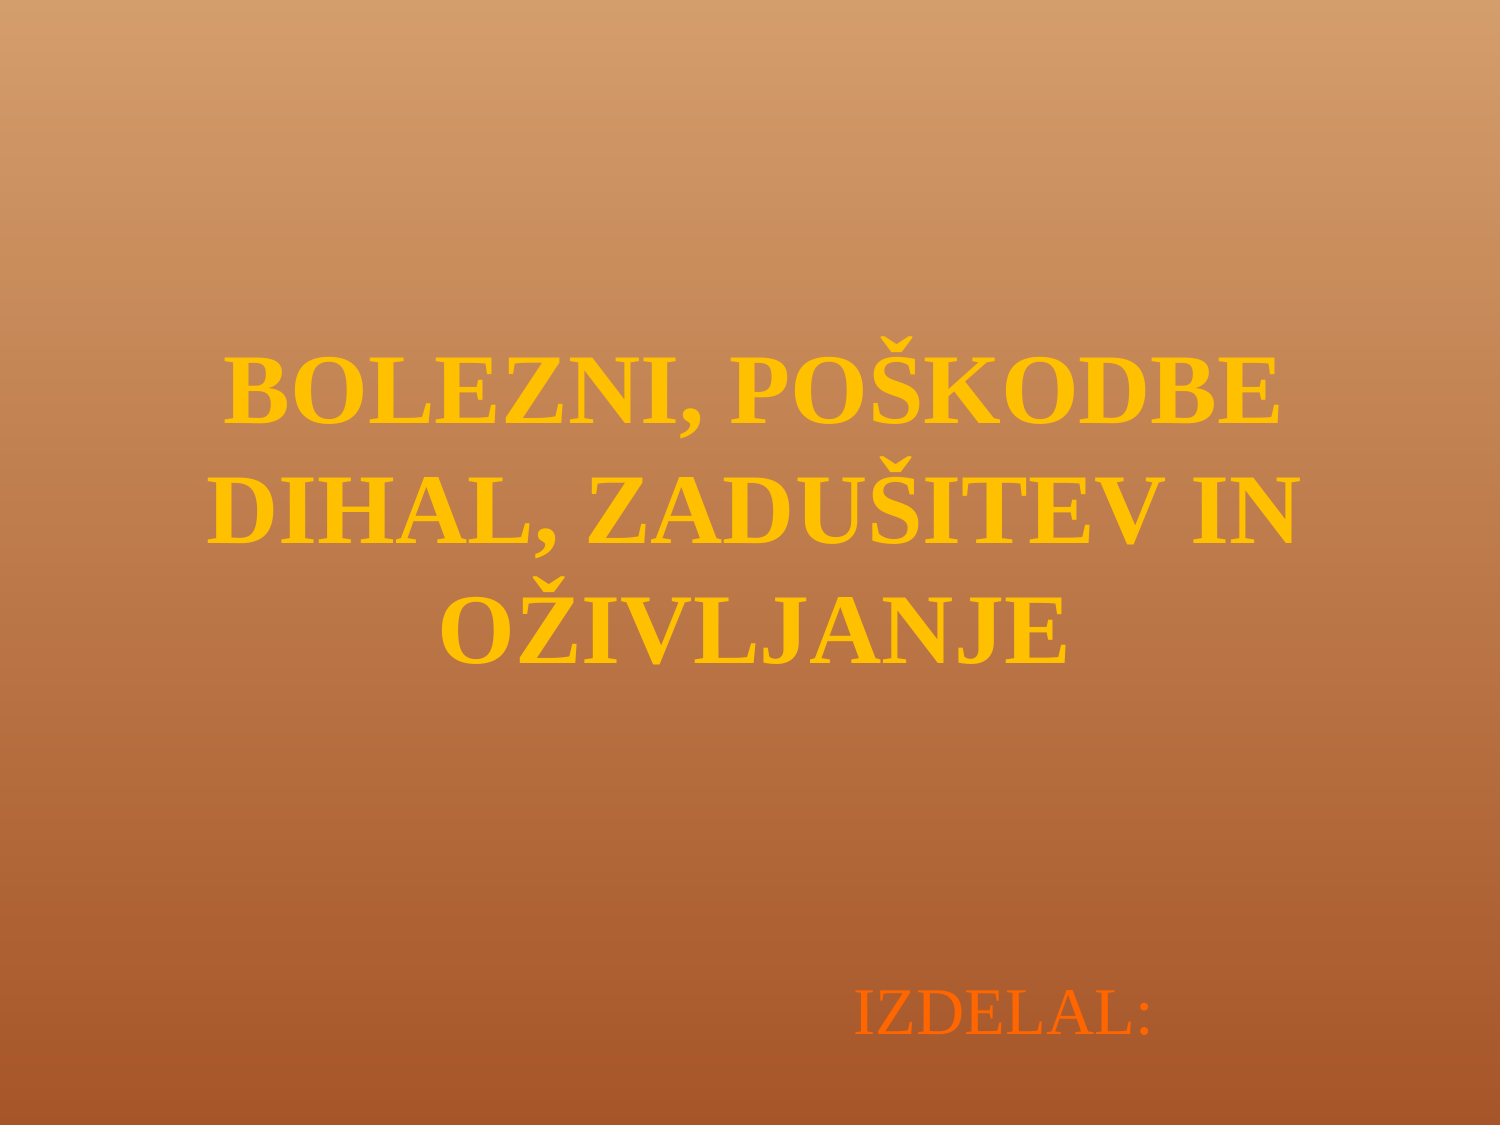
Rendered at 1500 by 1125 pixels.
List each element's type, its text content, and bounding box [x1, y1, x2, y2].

title BOLEZNI, POŠKODBE DIHAL, ZADUŠITEV IN OŽIVLJANJE [117, 117, 1393, 891]
subtitle IZDELAL: [386, 773, 1437, 1061]
